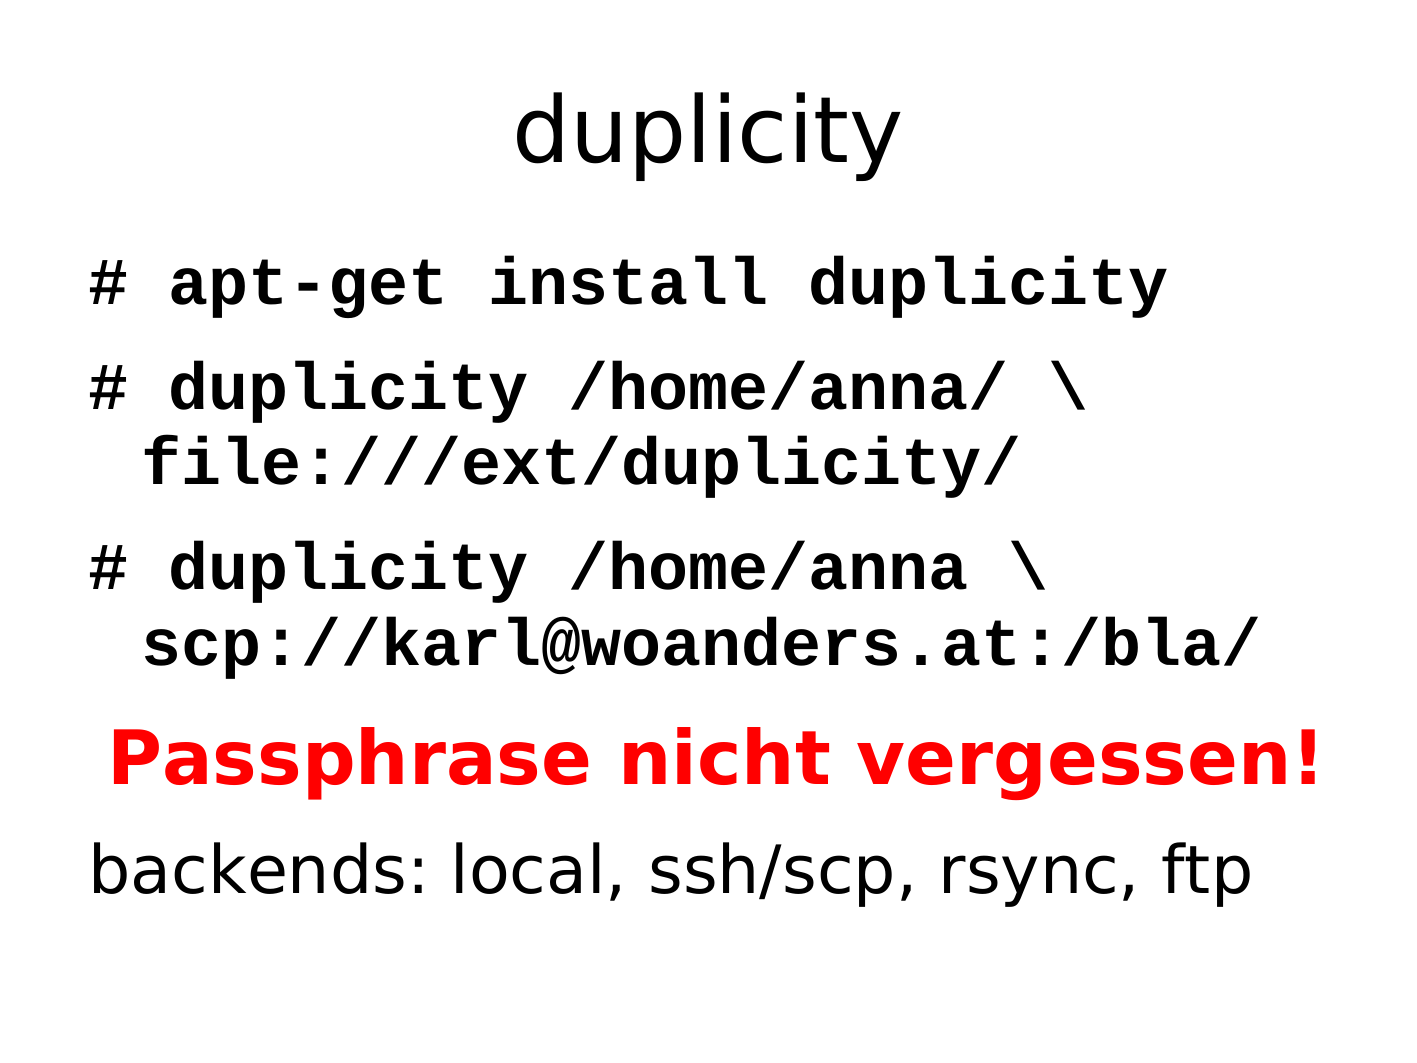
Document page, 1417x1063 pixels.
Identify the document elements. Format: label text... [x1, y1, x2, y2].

list # apt-get install duplicity # duplicity /home/anna/ \ file:///ext/duplicity/ # duplicity /home/anna \ scp://karl@woanders.at:/bla/ Passphrase nicht vergessen! backends: local, ssh/scp, rsync, ftp [70, 248, 1346, 936]
title duplicity [70, 49, 1346, 213]
